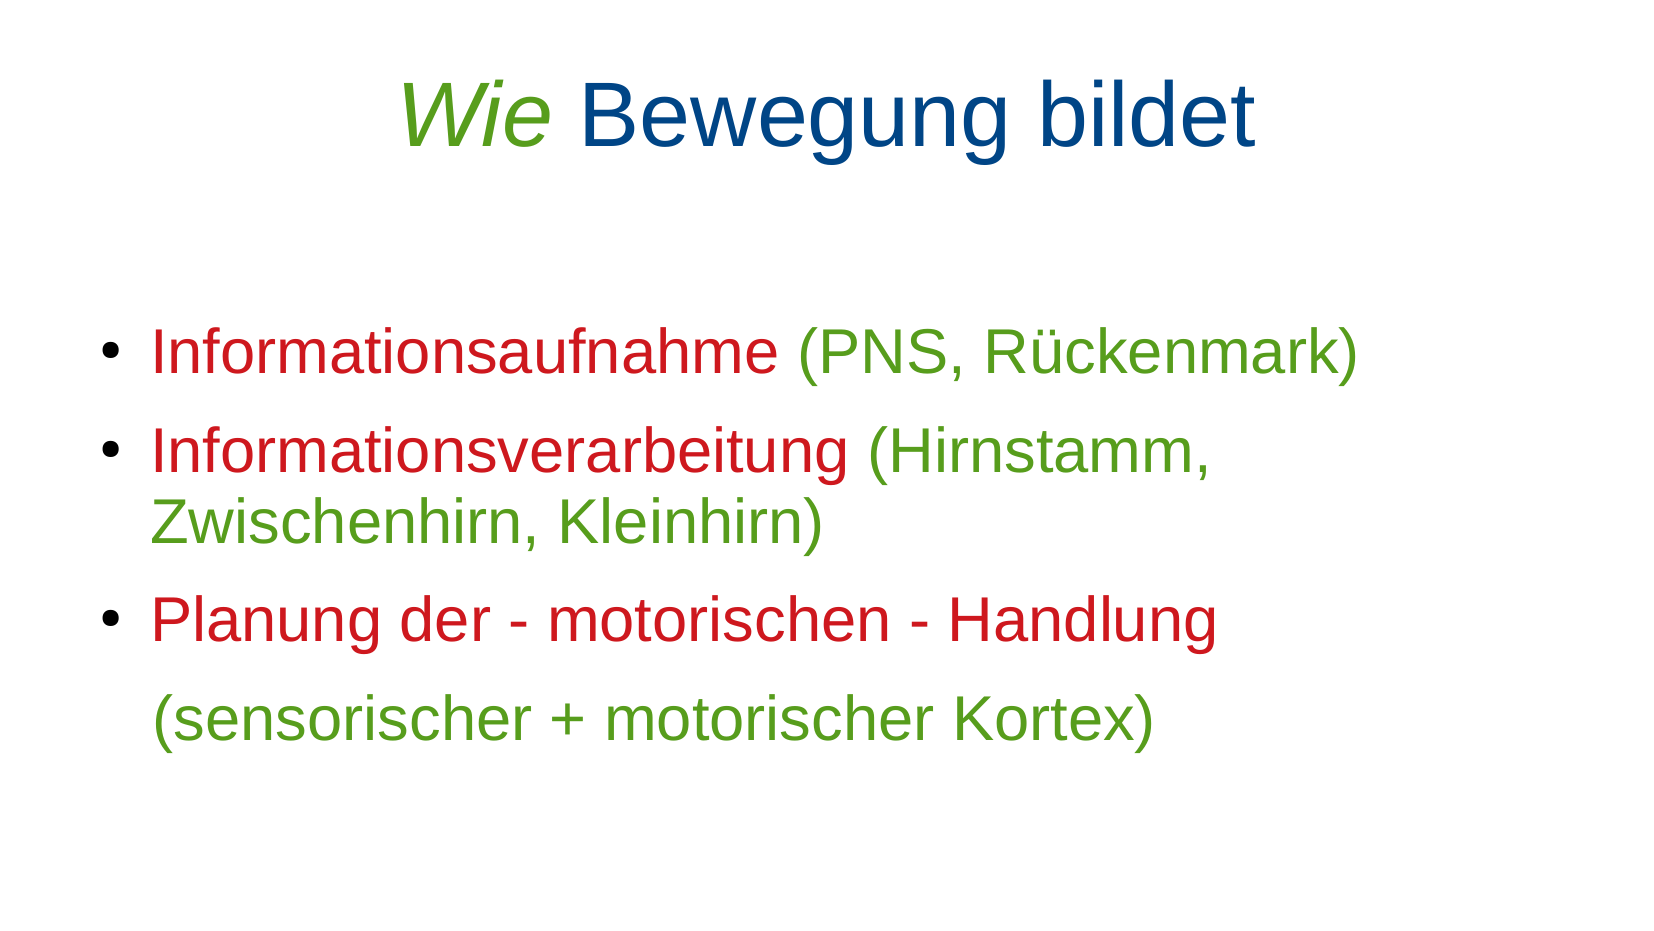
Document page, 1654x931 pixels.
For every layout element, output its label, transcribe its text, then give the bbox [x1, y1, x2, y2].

list Informationsaufnahme (PNS, Rückenmark) Informationsverarbeitung (Hirnstamm, Zwischenhirn, Kleinhirn) Planung der - motorischen - Handlung (sensorischer + motorischer Kortex) [82, 217, 1571, 758]
title Wie Bewegung bildet [82, 37, 1571, 193]
